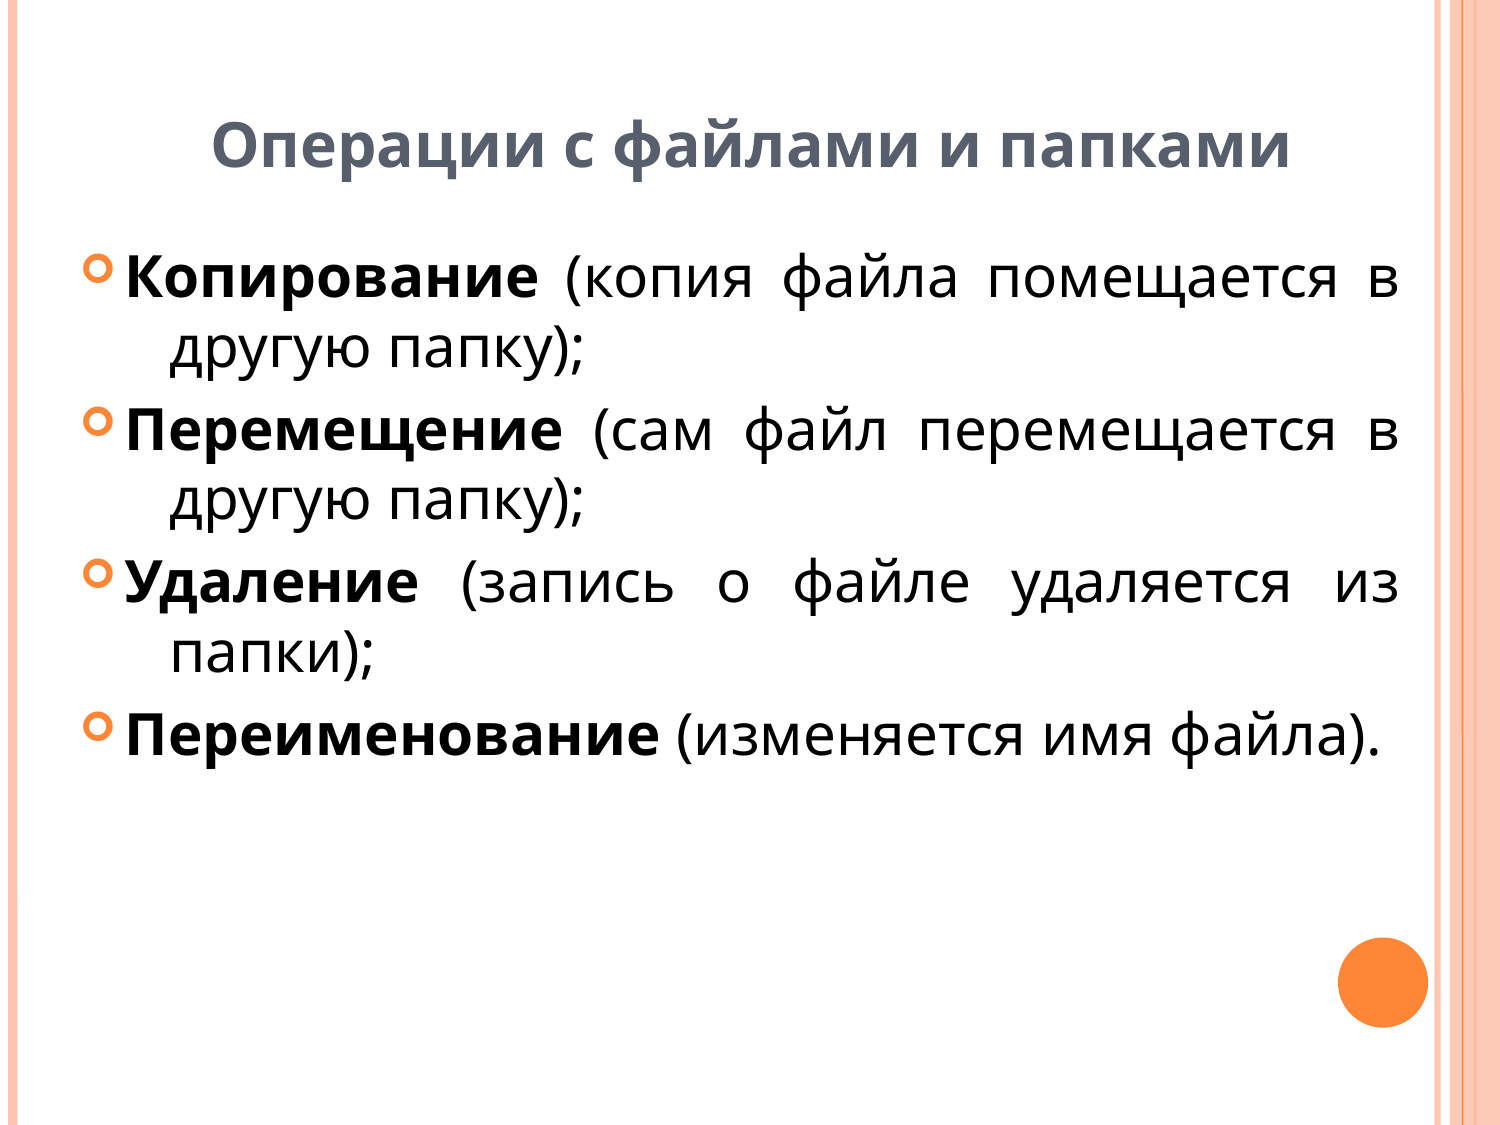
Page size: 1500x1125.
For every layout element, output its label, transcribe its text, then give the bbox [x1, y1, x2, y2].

title Операции с файлами и папками [76, 31, 1427, 188]
list Копирование (копия файла помещается в другую папку); Перемещение (сам файл перемещается в другую папку); Удаление (запись о файле удаляется из папки); Переименование (изменяется имя файла). [64, 231, 1415, 952]
